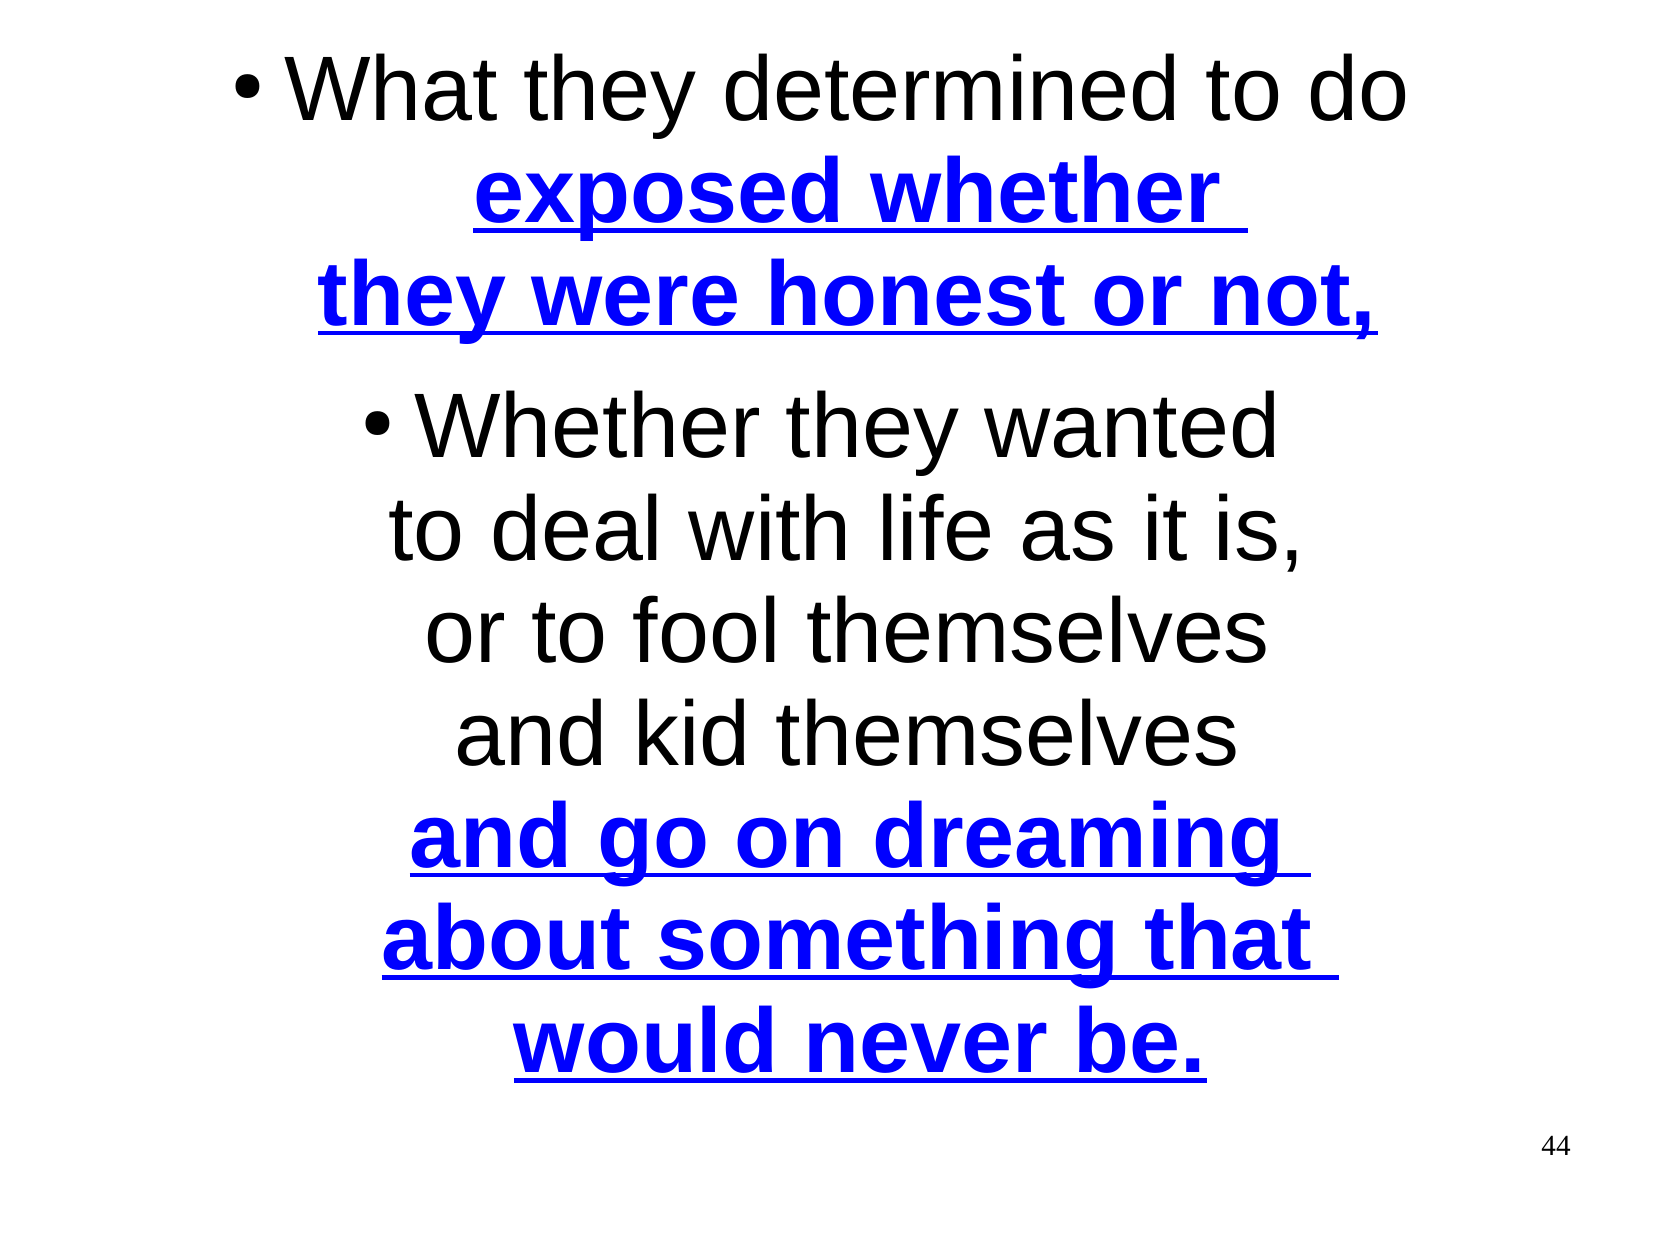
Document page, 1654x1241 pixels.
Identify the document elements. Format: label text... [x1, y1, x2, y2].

list What they determined to do exposed whether they were honest or not, Whether they wanted to deal with life as it is, or to fool themselves and kid themselves and go on dreaming about something that would never be. [37, 37, 1613, 1238]
